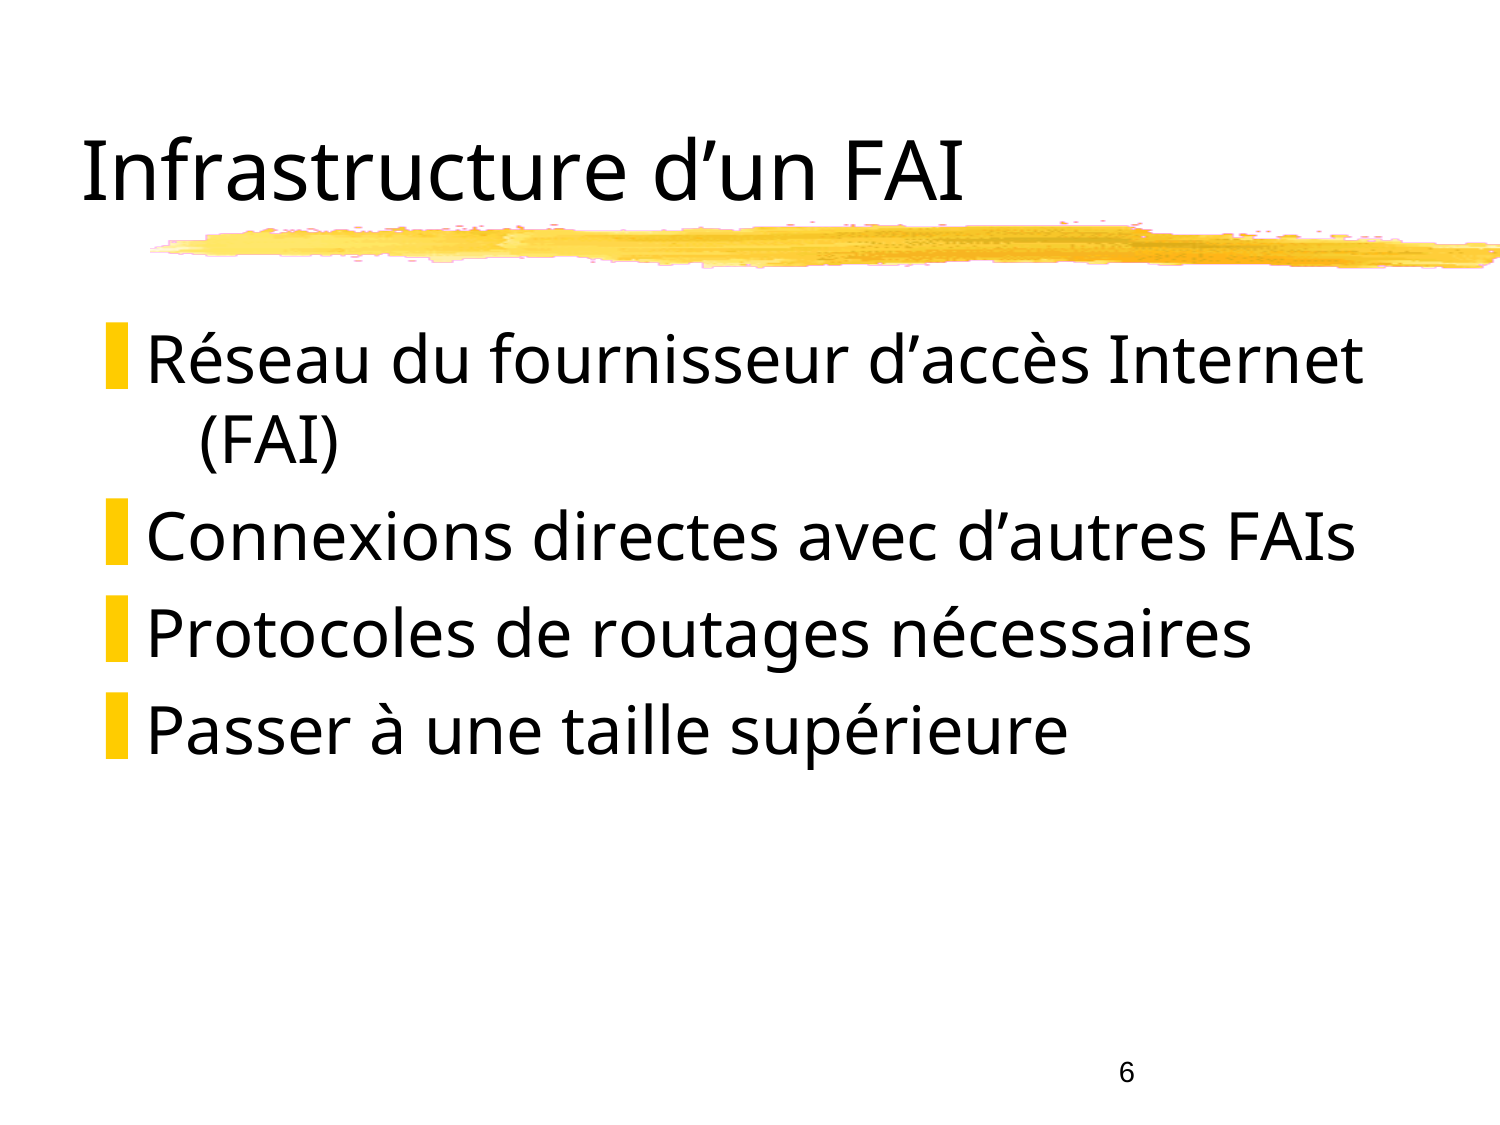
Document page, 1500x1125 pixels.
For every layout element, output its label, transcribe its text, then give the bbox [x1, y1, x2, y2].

list Réseau du fournisseur d’accès Internet (FAI)‏ Connexions directes avec d’autres FAIs Protocoles de routages nécessaires Passer à une taille supérieure [75, 309, 1417, 995]
title Infrastructure d’un FAI [66, 37, 1342, 225]
text_box [1104, 1021, 1416, 1096]
